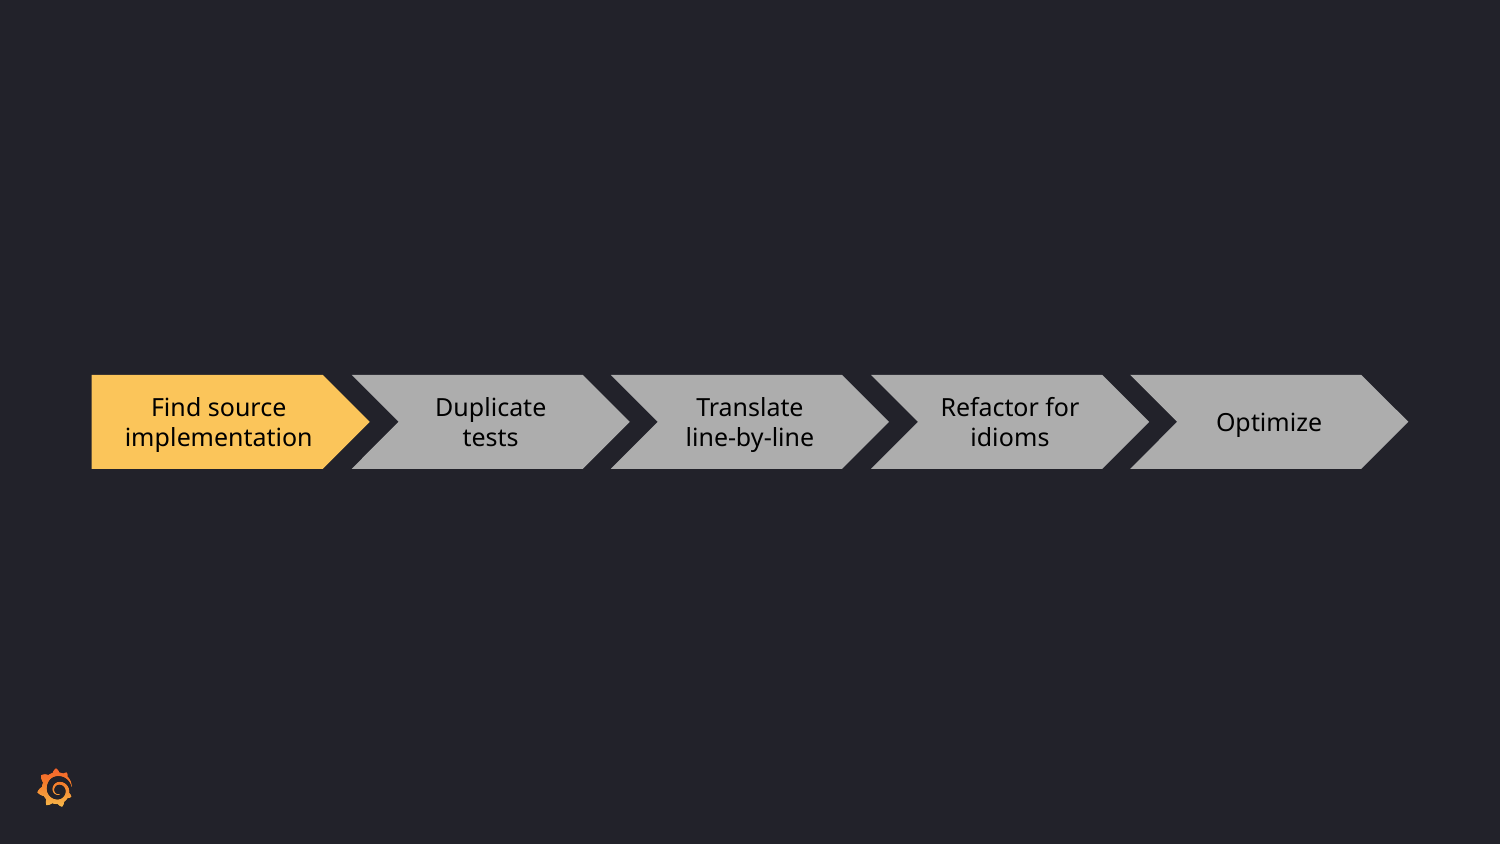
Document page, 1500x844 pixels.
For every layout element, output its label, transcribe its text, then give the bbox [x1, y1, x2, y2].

picture [37, 768, 72, 807]
text_box Translate line-by-line [610, 374, 890, 469]
text_box Optimize [1130, 374, 1409, 469]
text_box Find source implementation [91, 374, 370, 469]
text_box Duplicate tests [351, 374, 630, 469]
text_box Refactor for idioms [871, 374, 1150, 469]
